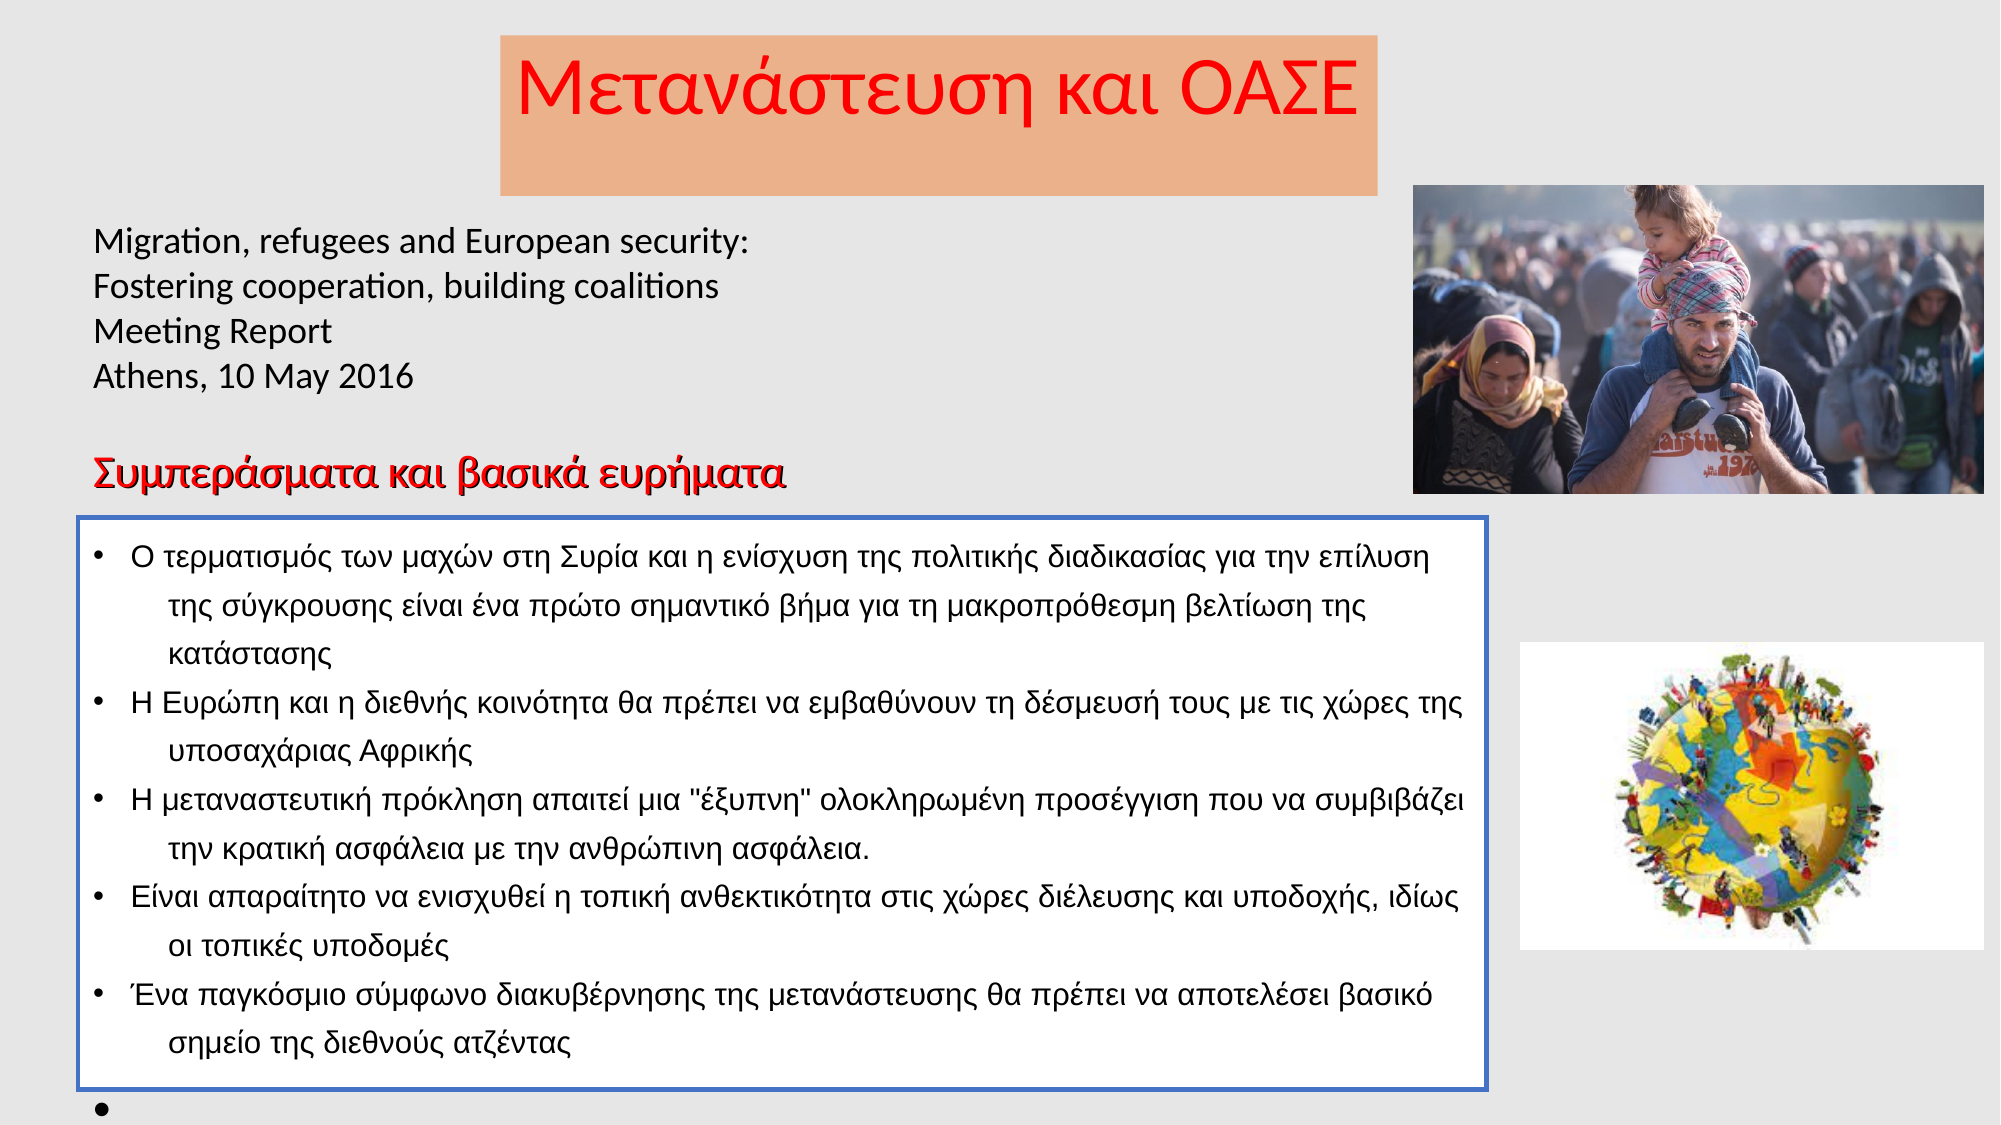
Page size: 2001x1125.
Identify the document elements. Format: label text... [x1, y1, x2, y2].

title Μετανάστευση και ΟΑΣΕ [500, 35, 1378, 196]
picture [1520, 642, 1984, 951]
list Ο τερματισμός των μαχών στη Συρία και η ενίσχυση της πολιτικής διαδικασίας για την επίλυση της σύγκρουσης είναι ένα πρώτο σημαντικό βήμα για τη μακροπρόθεσμη βελτίωση της κατάστασης Η Ευρώπη και η διεθνής κοινότητα θα πρέπει να εμβαθύνουν τη δέσμευσή τους με τις χώρες της υποσαχάριας Αφρικής Η μεταναστευτική πρόκληση απαιτεί μια "έξυπνη" ολοκληρωμένη προσέγγιση που να συμβιβάζει την κρατική ασφάλεια με την ανθρώπινη ασφάλεια. Είναι απαραίτητο να ενισχυθεί η τοπική ανθεκτικότητα στις χώρες διέλευσης και υποδοχής, ιδίως οι τοπικές υποδομές Ένα παγκόσμιο σύμφωνο διακυβέρνησης της μετανάστευσης θα πρέπει να αποτελέσει βασικό σημείο της διεθνούς ατζέντας [78, 517, 1487, 1090]
picture [1413, 185, 1984, 494]
text_box Migration, refugees and European security: Fostering cooperation, building coalitions Meeting Report Athens, 10 May 2016 Συμπεράσματα και βασικά ευρήματα [78, 208, 839, 553]
